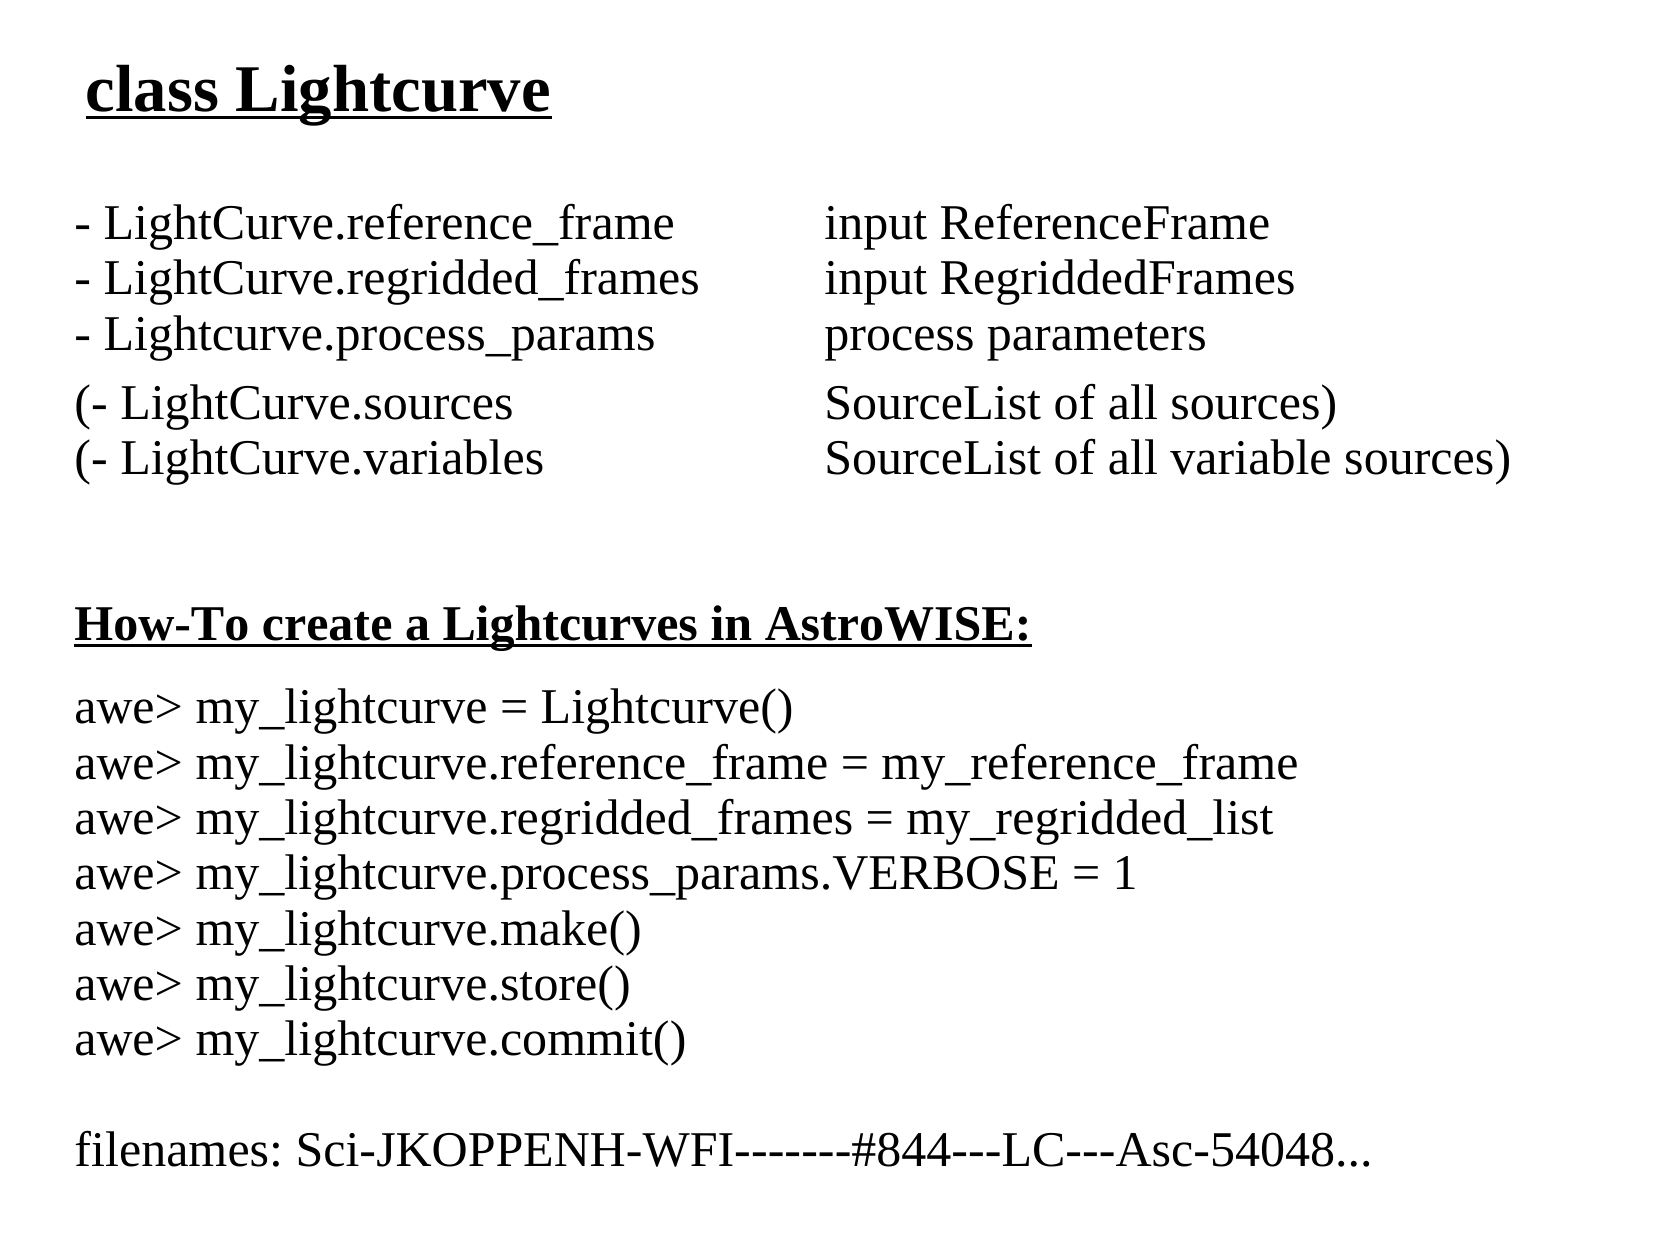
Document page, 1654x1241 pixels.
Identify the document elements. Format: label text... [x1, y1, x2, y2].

text_box - LightCurve.reference_frame input ReferenceFrame - LightCurve.regridded_frames input RegriddedFrames - Lightcurve.process_params process parameters (- LightCurve.sources SourceList of all sources) (- LightCurve.variables SourceList of all variable sources) How-To create a Lightcurves in AstroWISE: awe> my_lightcurve = Lightcurve() awe> my_lightcurve.reference_frame = my_reference_frame awe> my_lightcurve.regridded_frames = my_regridded_list awe> my_lightcurve.process_params.VERBOSE = 1 awe> my_lightcurve.make() awe> my_lightcurve.store() awe> my_lightcurve.commit() filenames: Sci-JKOPPENH-WFI-------#844---LC---Asc-54048... [74, 195, 1512, 1177]
text_box class Lightcurve [85, 52, 1276, 142]
